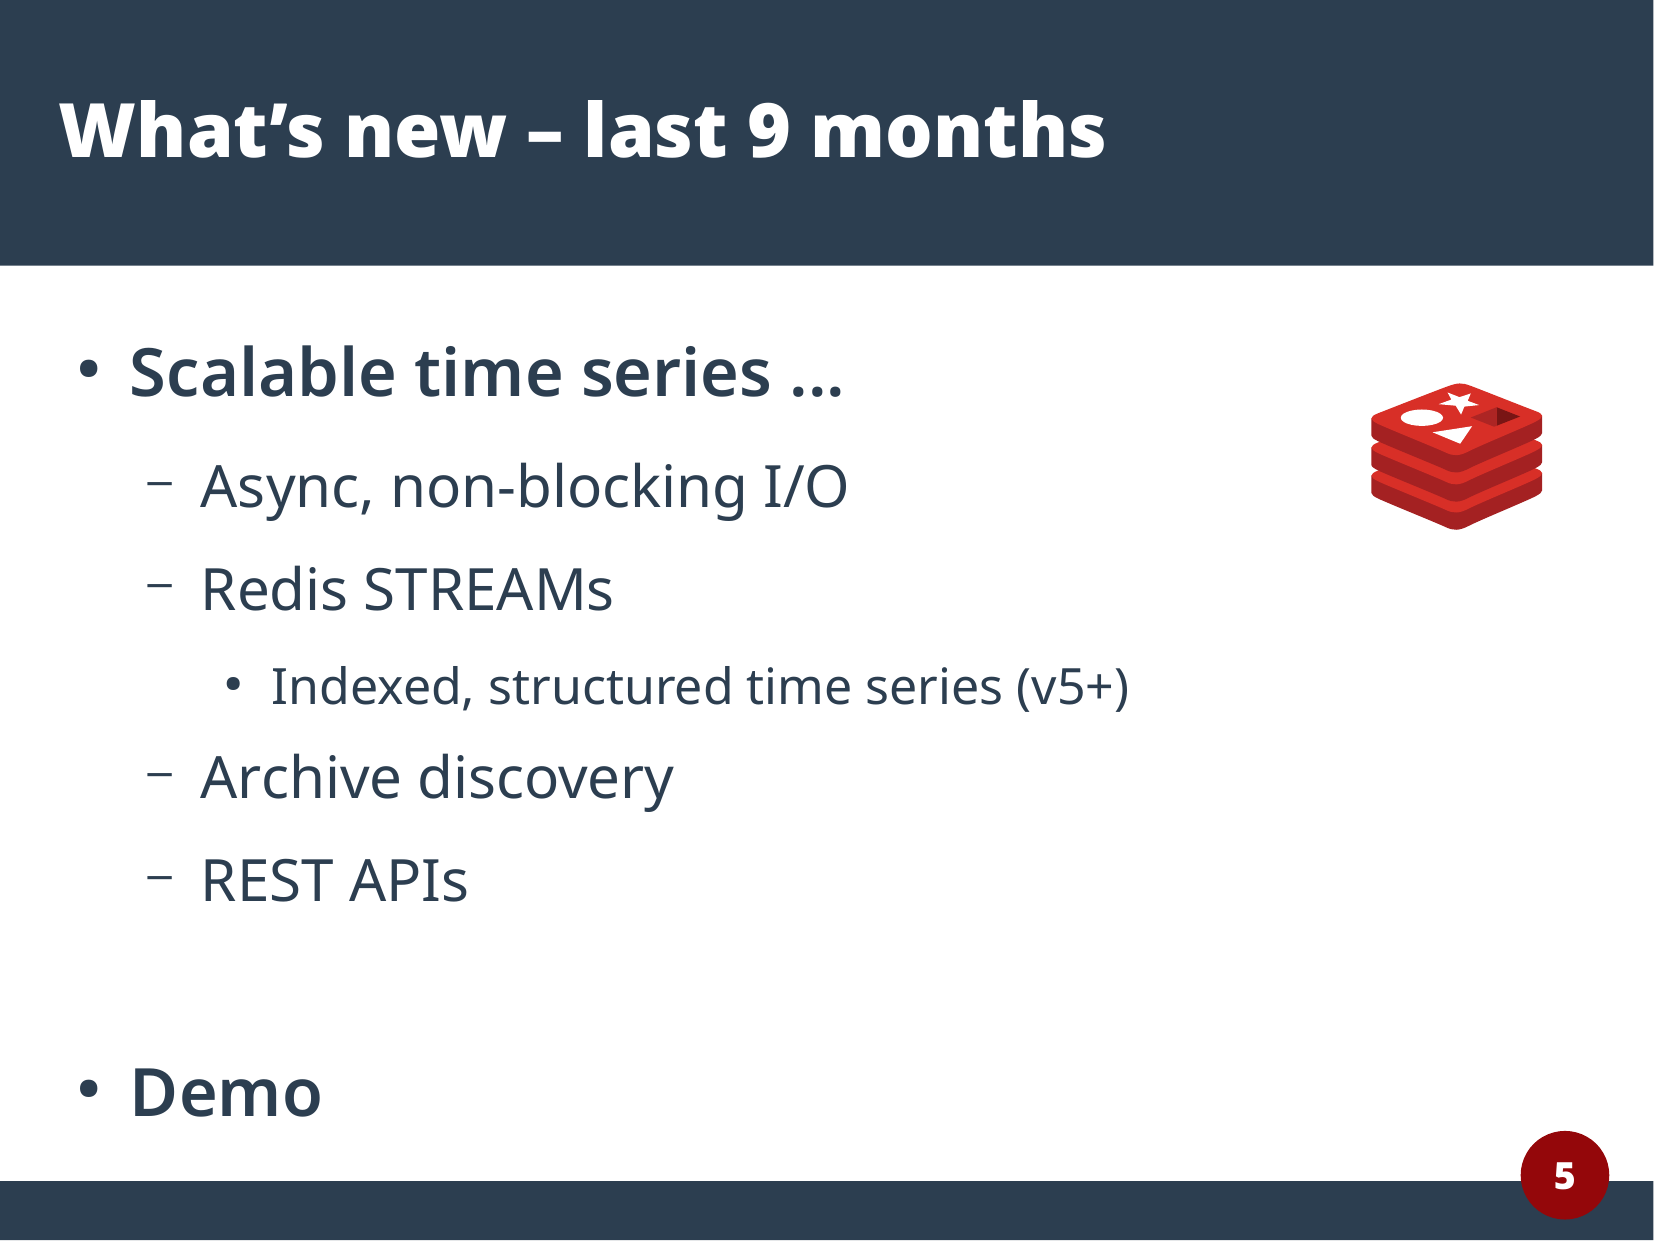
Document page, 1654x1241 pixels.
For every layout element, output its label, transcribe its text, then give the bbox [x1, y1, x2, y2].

list Scalable time series ... Async, non-blocking I/O Redis STREAMs Indexed, structured time series (v5+) Archive discovery REST APIs Demo [59, 324, 1595, 1152]
picture [1370, 369, 1544, 544]
title What’s new – last 9 months [59, 49, 1595, 207]
